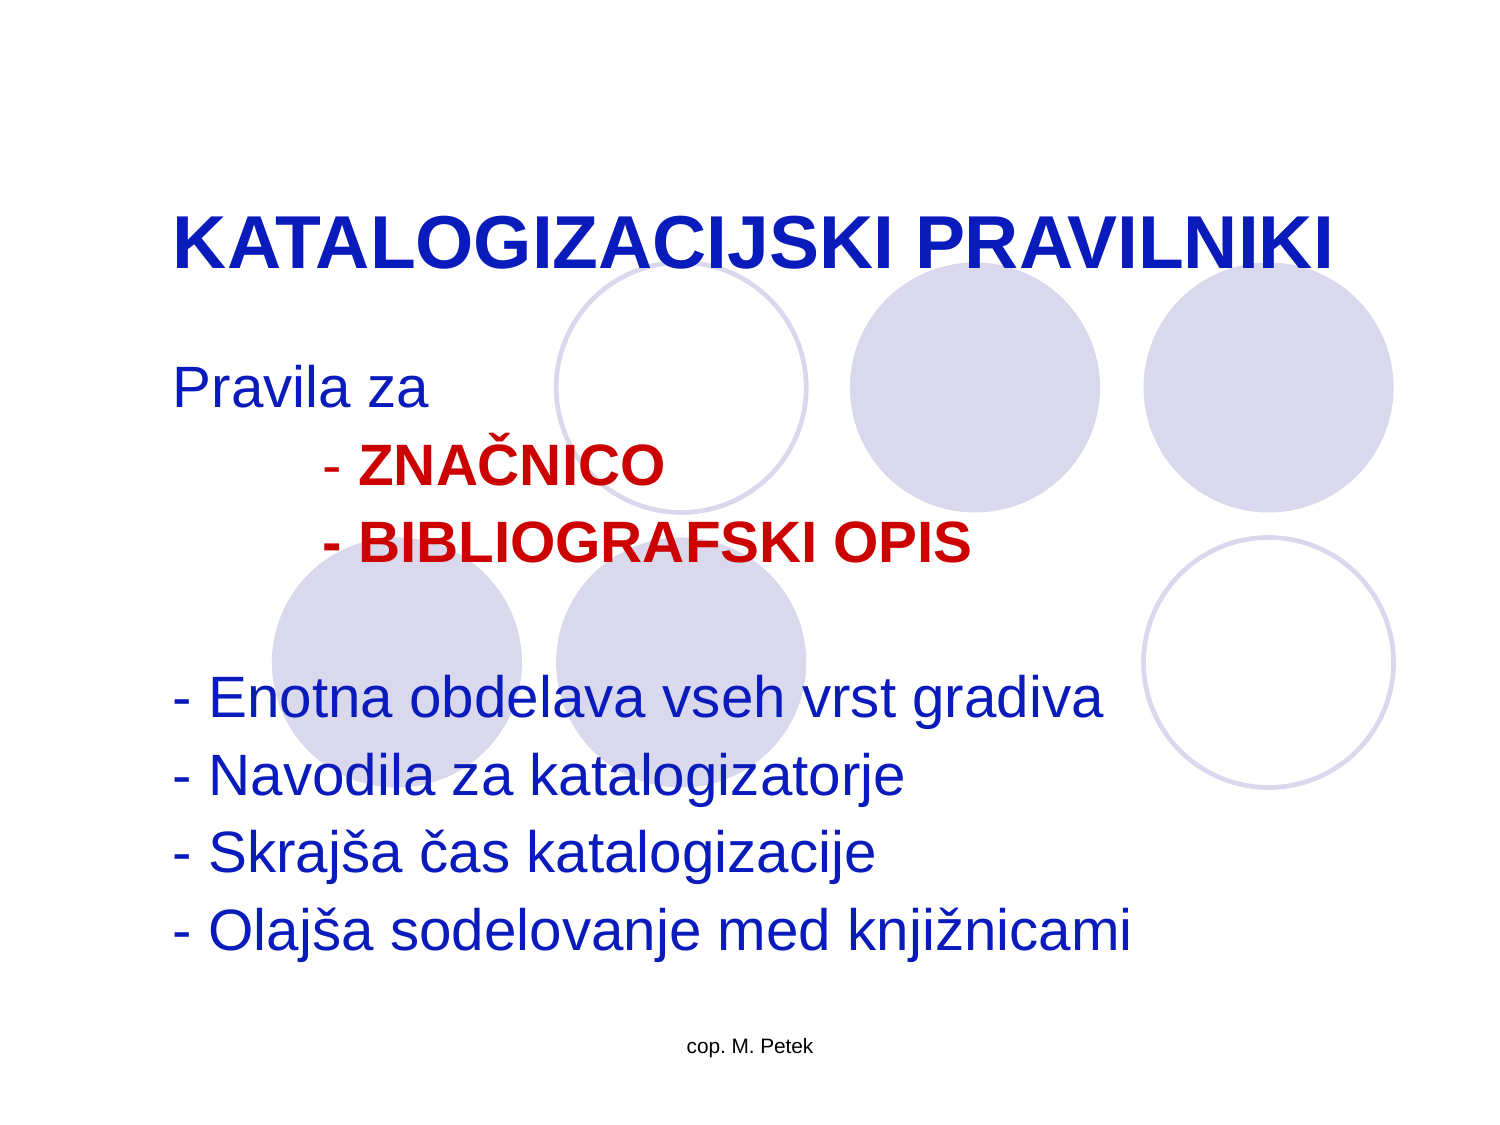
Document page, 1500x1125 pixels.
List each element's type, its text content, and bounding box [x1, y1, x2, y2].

title KATALOGIZACIJSKI PRAVILNIKI [157, 99, 1433, 291]
subtitle Pravila za - ZNAČNICO - BIBLIOGRAFSKI OPIS - Enotna obdelava vseh vrst gradiva - Navodila za katalogizatorje - Skrajša čas katalogizacije - Olajša sodelovanje med knjižnicami [157, 349, 1433, 988]
